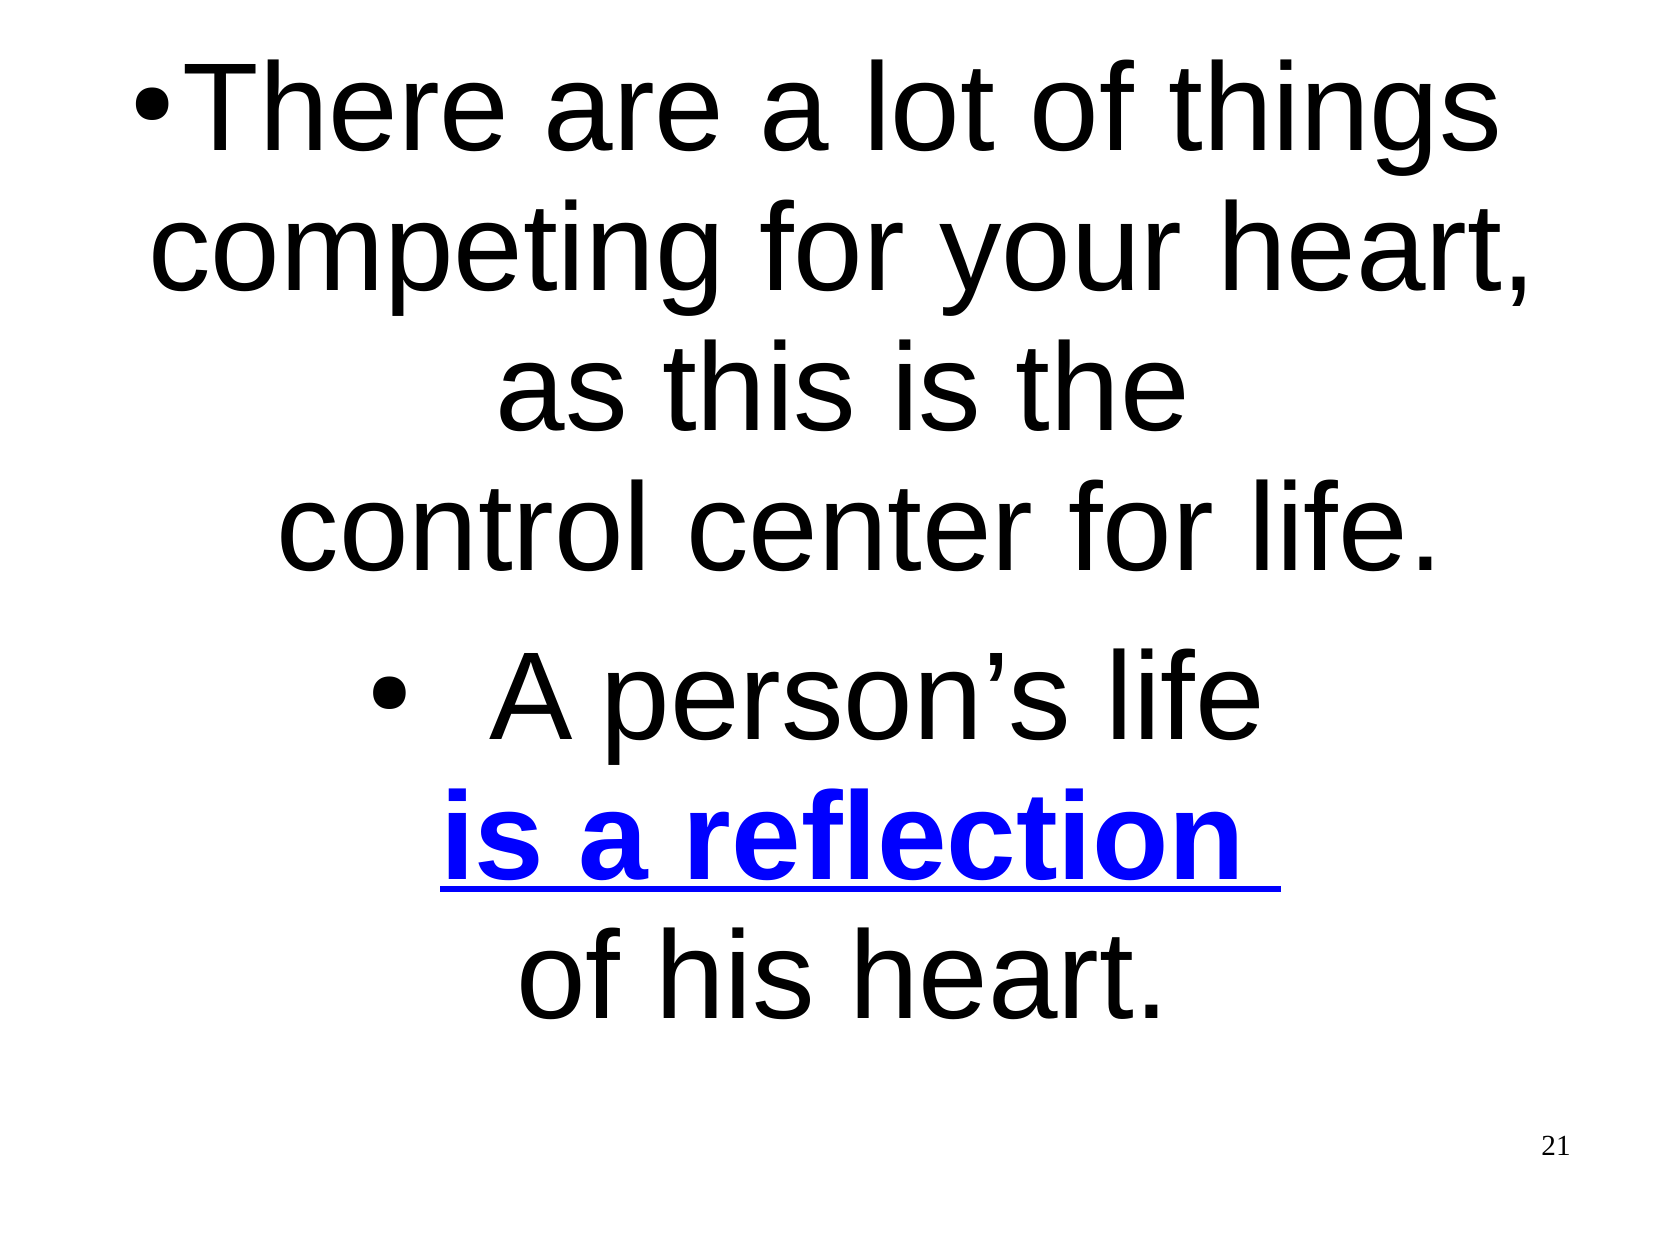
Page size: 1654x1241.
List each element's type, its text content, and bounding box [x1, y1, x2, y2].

list There are a lot of things competing for your heart, as this is the control center for life. A person’s life is a reflection of his heart. [37, 37, 1613, 1238]
